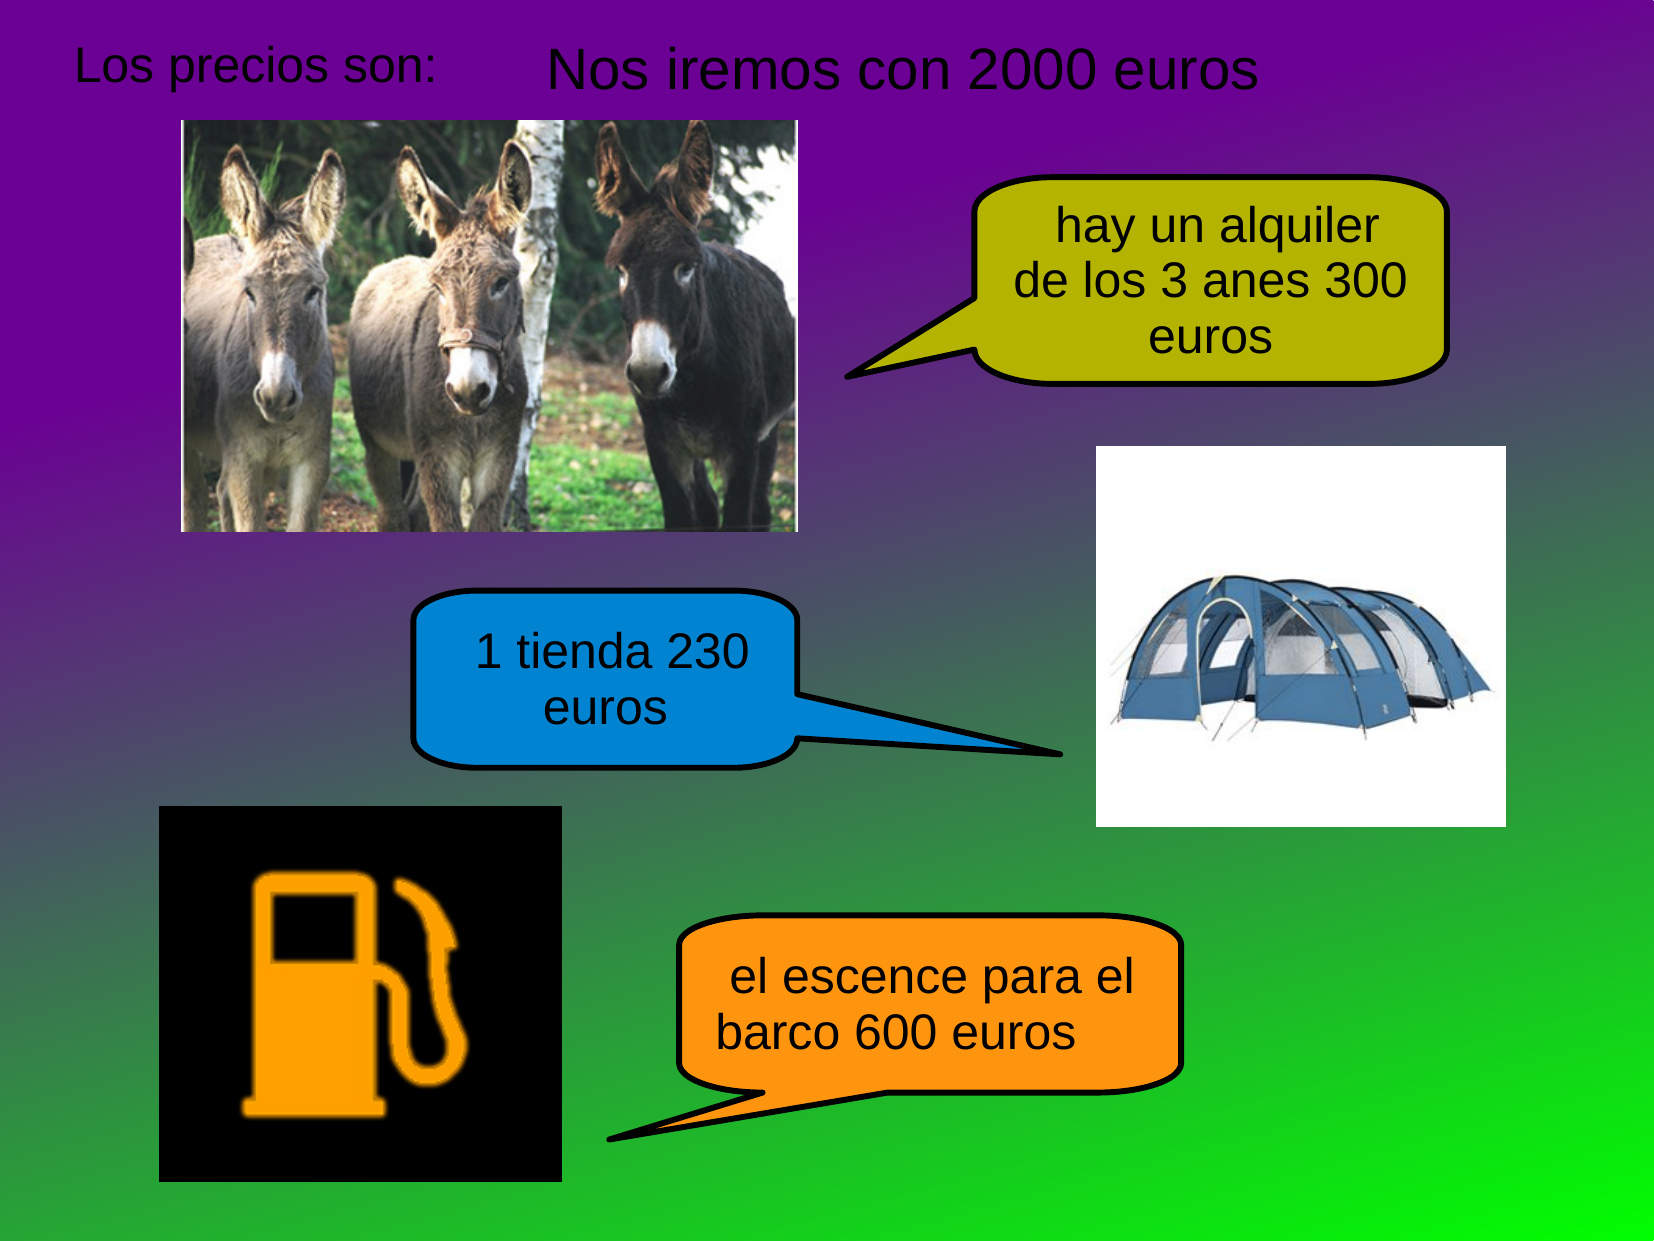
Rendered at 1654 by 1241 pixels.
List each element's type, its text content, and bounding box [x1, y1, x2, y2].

text_box 1 tienda 230 euros [413, 590, 1061, 768]
text_box el escence para el barco 600 euros [609, 915, 1182, 1140]
text_box Los precios son: [59, 29, 621, 310]
picture [181, 120, 798, 532]
text_box Nos iremos con 2000 euros [531, 29, 1300, 110]
picture [159, 806, 562, 1182]
text_box hay un alquiler de los 3 anes 300 euros [847, 177, 1447, 384]
picture [1096, 446, 1506, 827]
